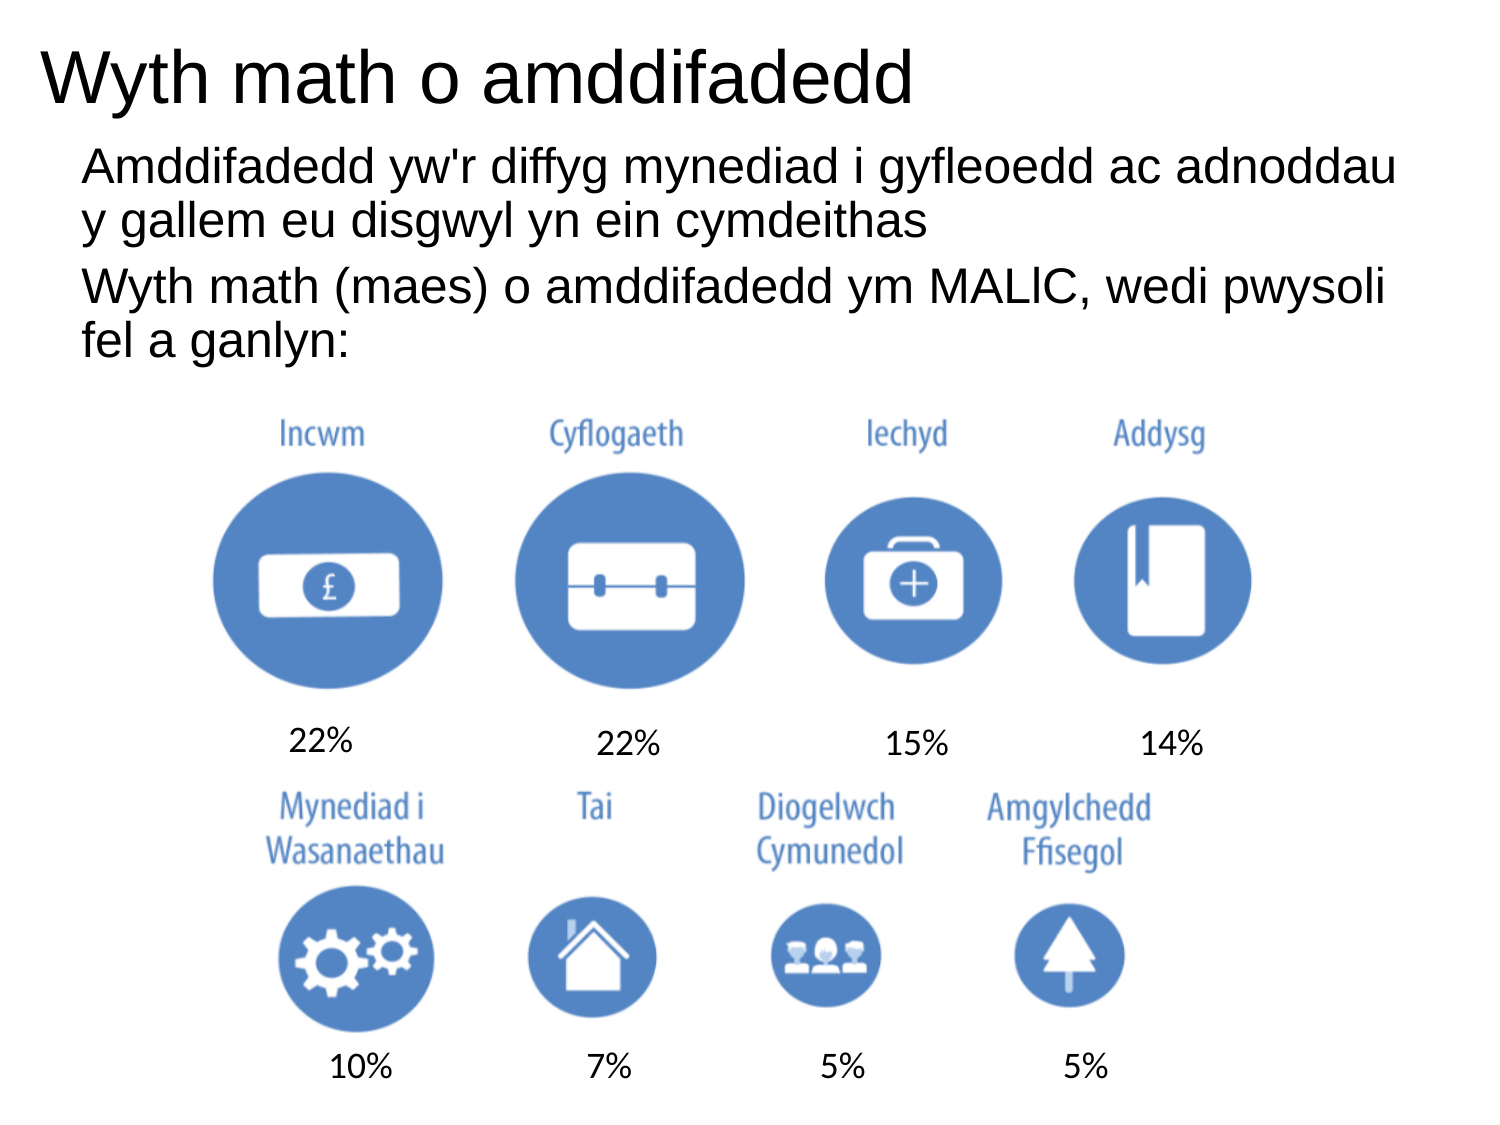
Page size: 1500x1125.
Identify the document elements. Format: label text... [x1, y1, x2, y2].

text_box 15% [869, 710, 970, 771]
text_box Amddifadedd yw'r diffyg mynediad i gyfleoedd ac adnoddau y gallem eu disgwyl yn ein cymdeithas Wyth math (maes) o amddifadedd ym MALlC, wedi pwysoli fel a ganlyn: [66, 132, 1425, 458]
text_box 10% [313, 1044, 423, 1094]
picture [187, 409, 1273, 694]
text_box 7% [571, 1044, 659, 1086]
text_box 5% [804, 1044, 893, 1086]
text_box 22% [581, 710, 702, 771]
picture [244, 776, 1168, 1044]
text_box Wyth math o amddifadedd [25, 21, 1273, 128]
text_box 22% [273, 707, 381, 768]
text_box 14% [1124, 710, 1220, 771]
text_box 5% [1047, 1044, 1136, 1086]
